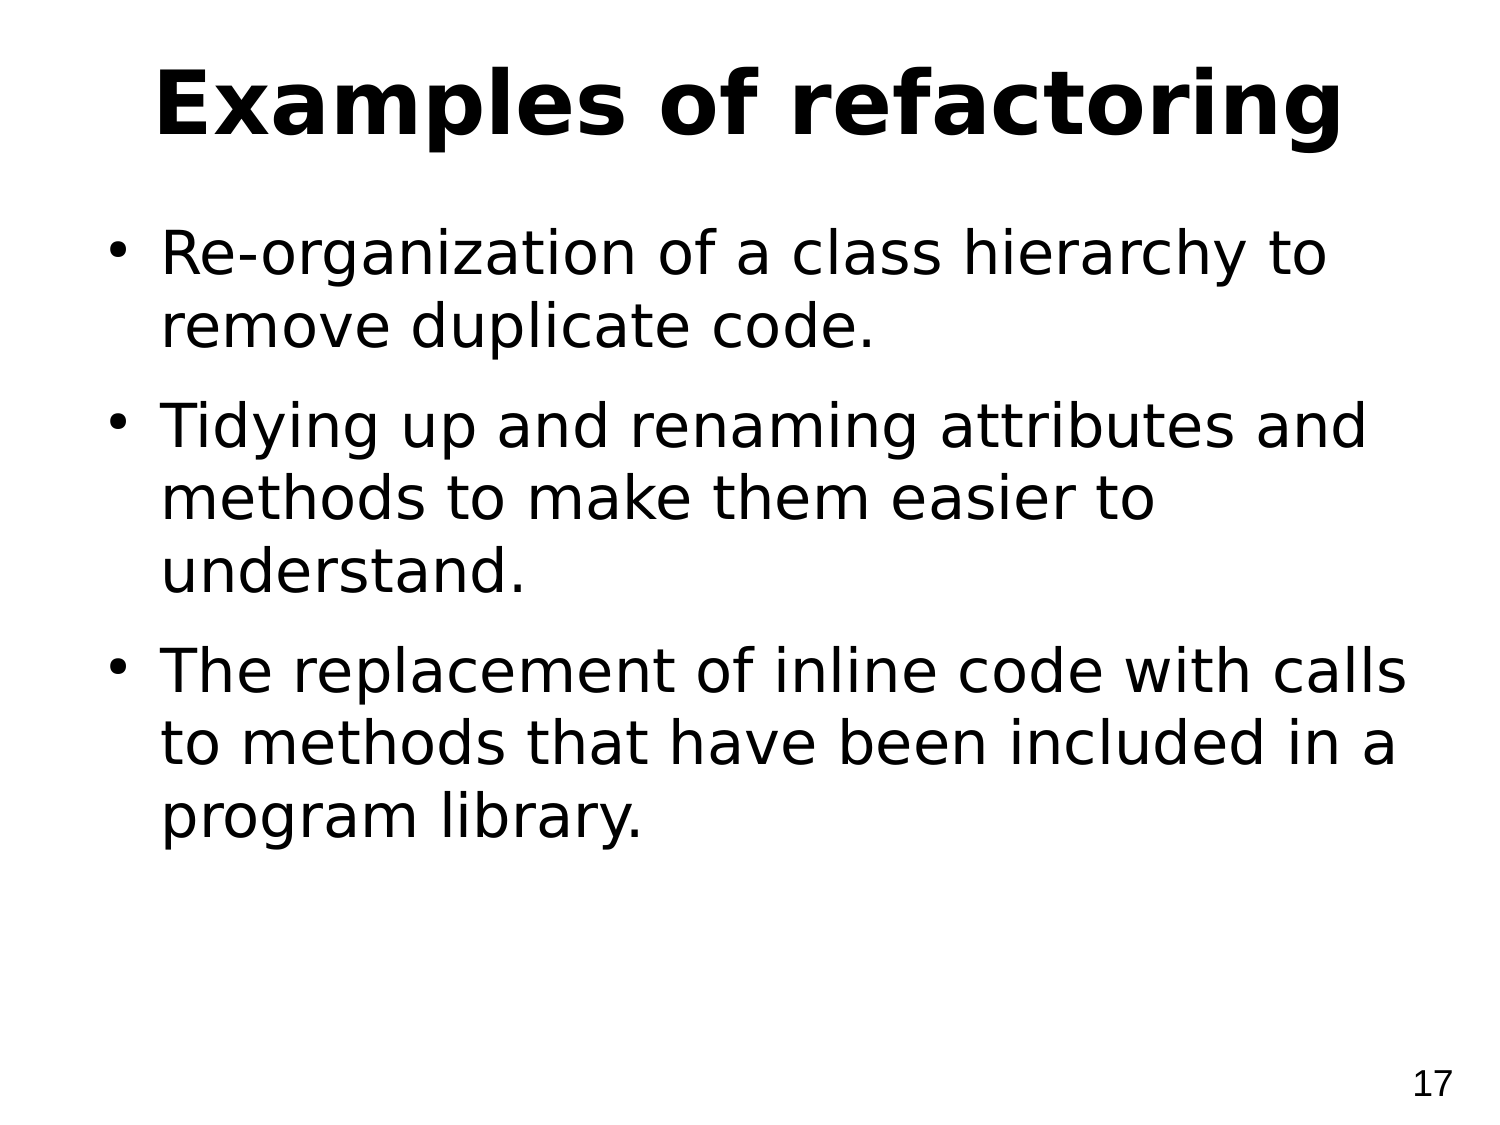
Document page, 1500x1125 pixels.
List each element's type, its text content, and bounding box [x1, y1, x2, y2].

title Examples of refactoring [75, 33, 1425, 166]
list Re-organization of a class hierarchy to remove duplicate code. Tidying up and renaming attributes and methods to make them easier to understand. The replacement of inline code with calls to methods that have been included in a program library. [75, 206, 1425, 1063]
